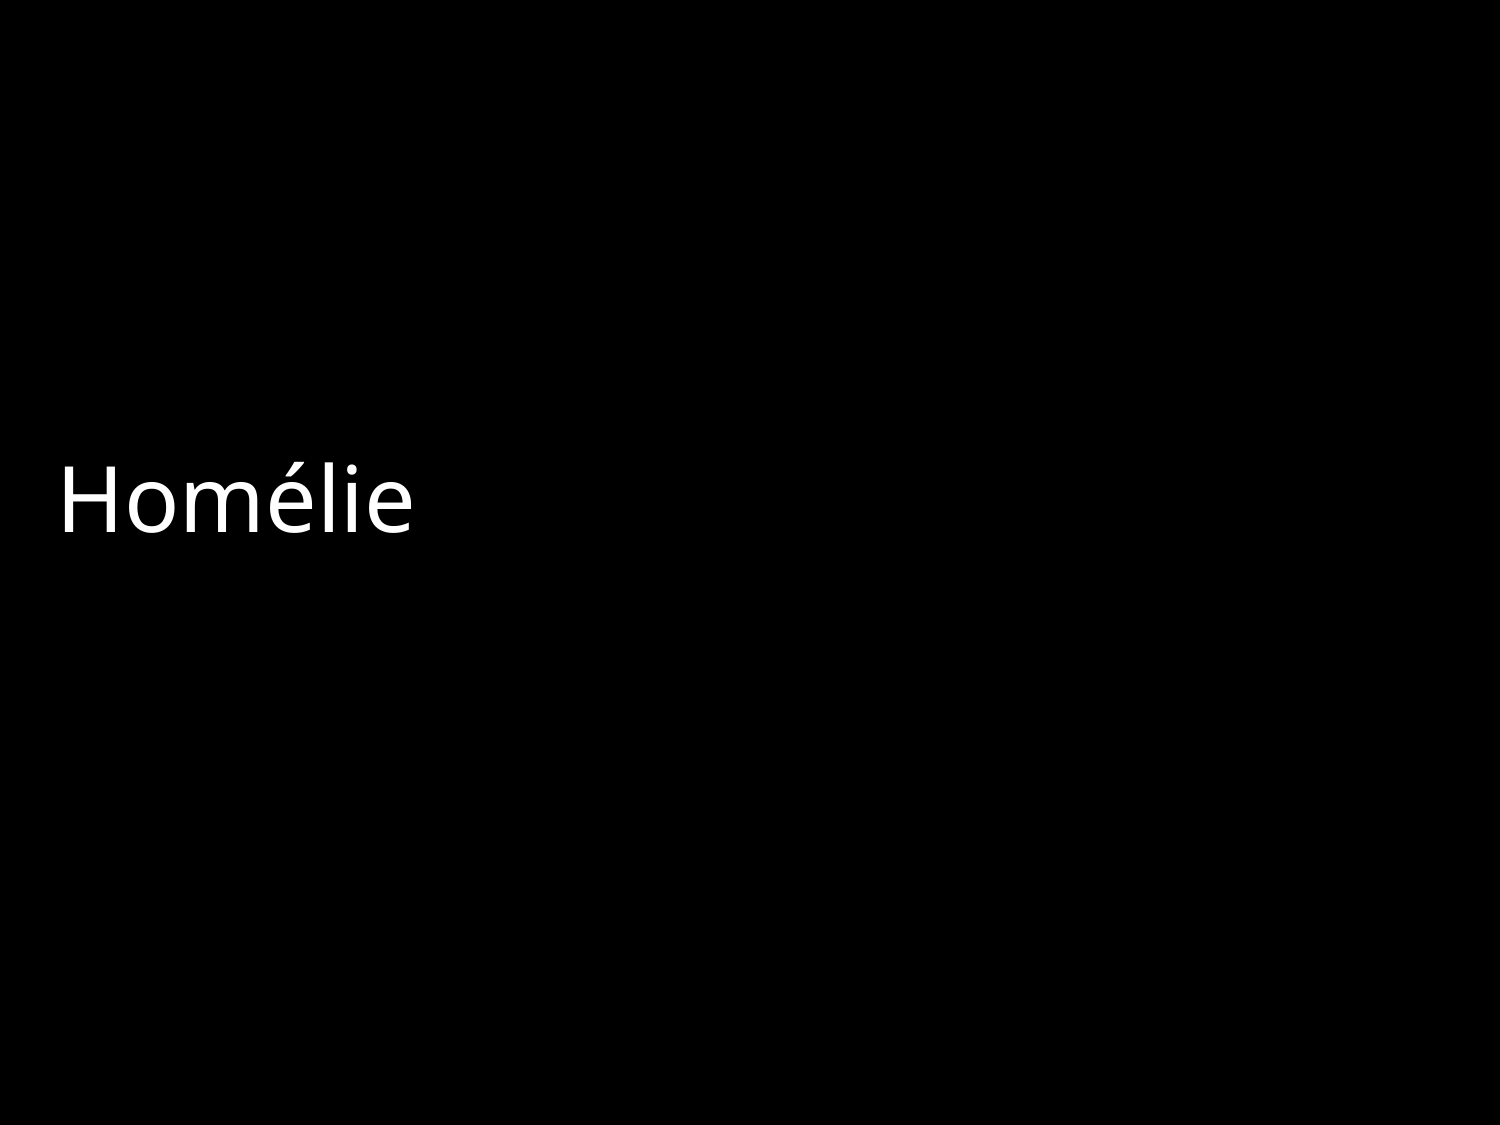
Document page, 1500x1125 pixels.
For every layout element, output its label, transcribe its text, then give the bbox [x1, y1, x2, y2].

text_box Homélie [41, 66, 1424, 591]
